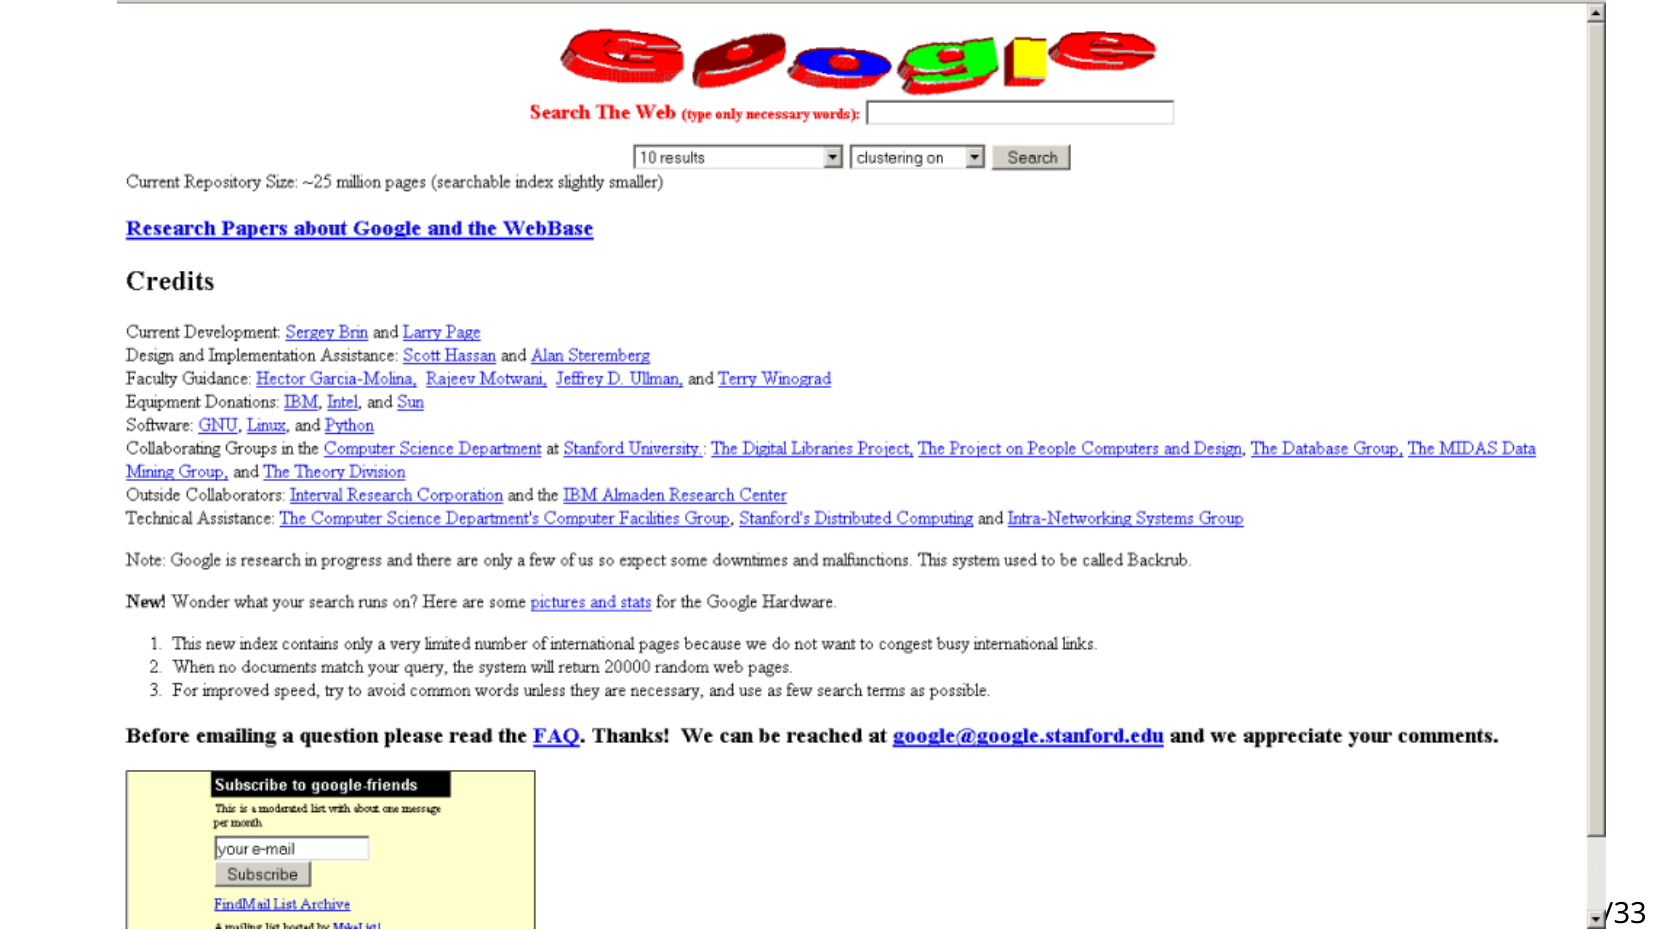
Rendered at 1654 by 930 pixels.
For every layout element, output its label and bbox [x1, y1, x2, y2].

picture [117, 0, 1606, 929]
